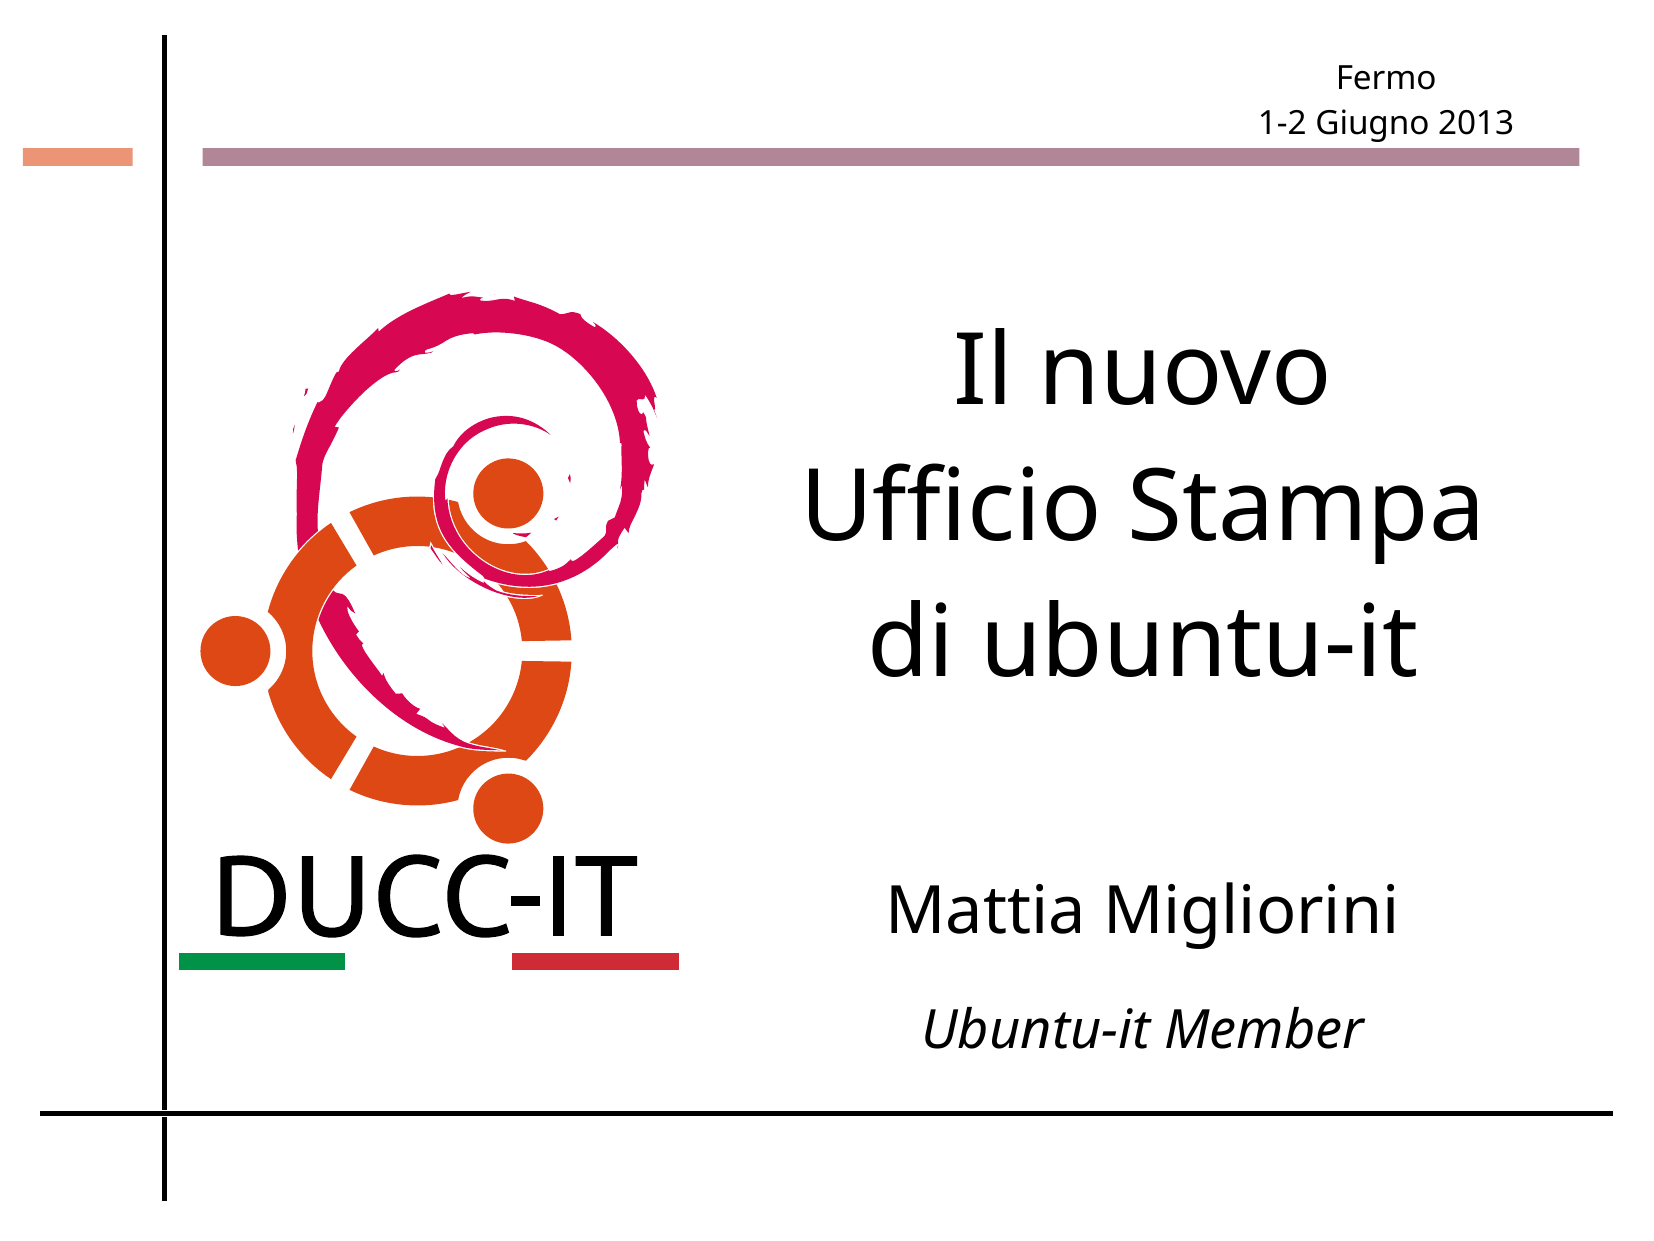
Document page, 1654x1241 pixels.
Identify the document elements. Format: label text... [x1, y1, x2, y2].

text_box Il nuovo Ufficio Stampa di ubuntu-it [759, 289, 1527, 711]
text_box [22, 148, 133, 166]
text_box [202, 148, 1580, 166]
text_box Fermo 1-2 Giugno 2013 [1243, 46, 1519, 136]
picture [161, 252, 697, 988]
text_box [39, 988, 1614, 1202]
text_box [161, 34, 168, 252]
text_box Mattia Migliorini Ubuntu-it Member [759, 809, 1527, 1045]
